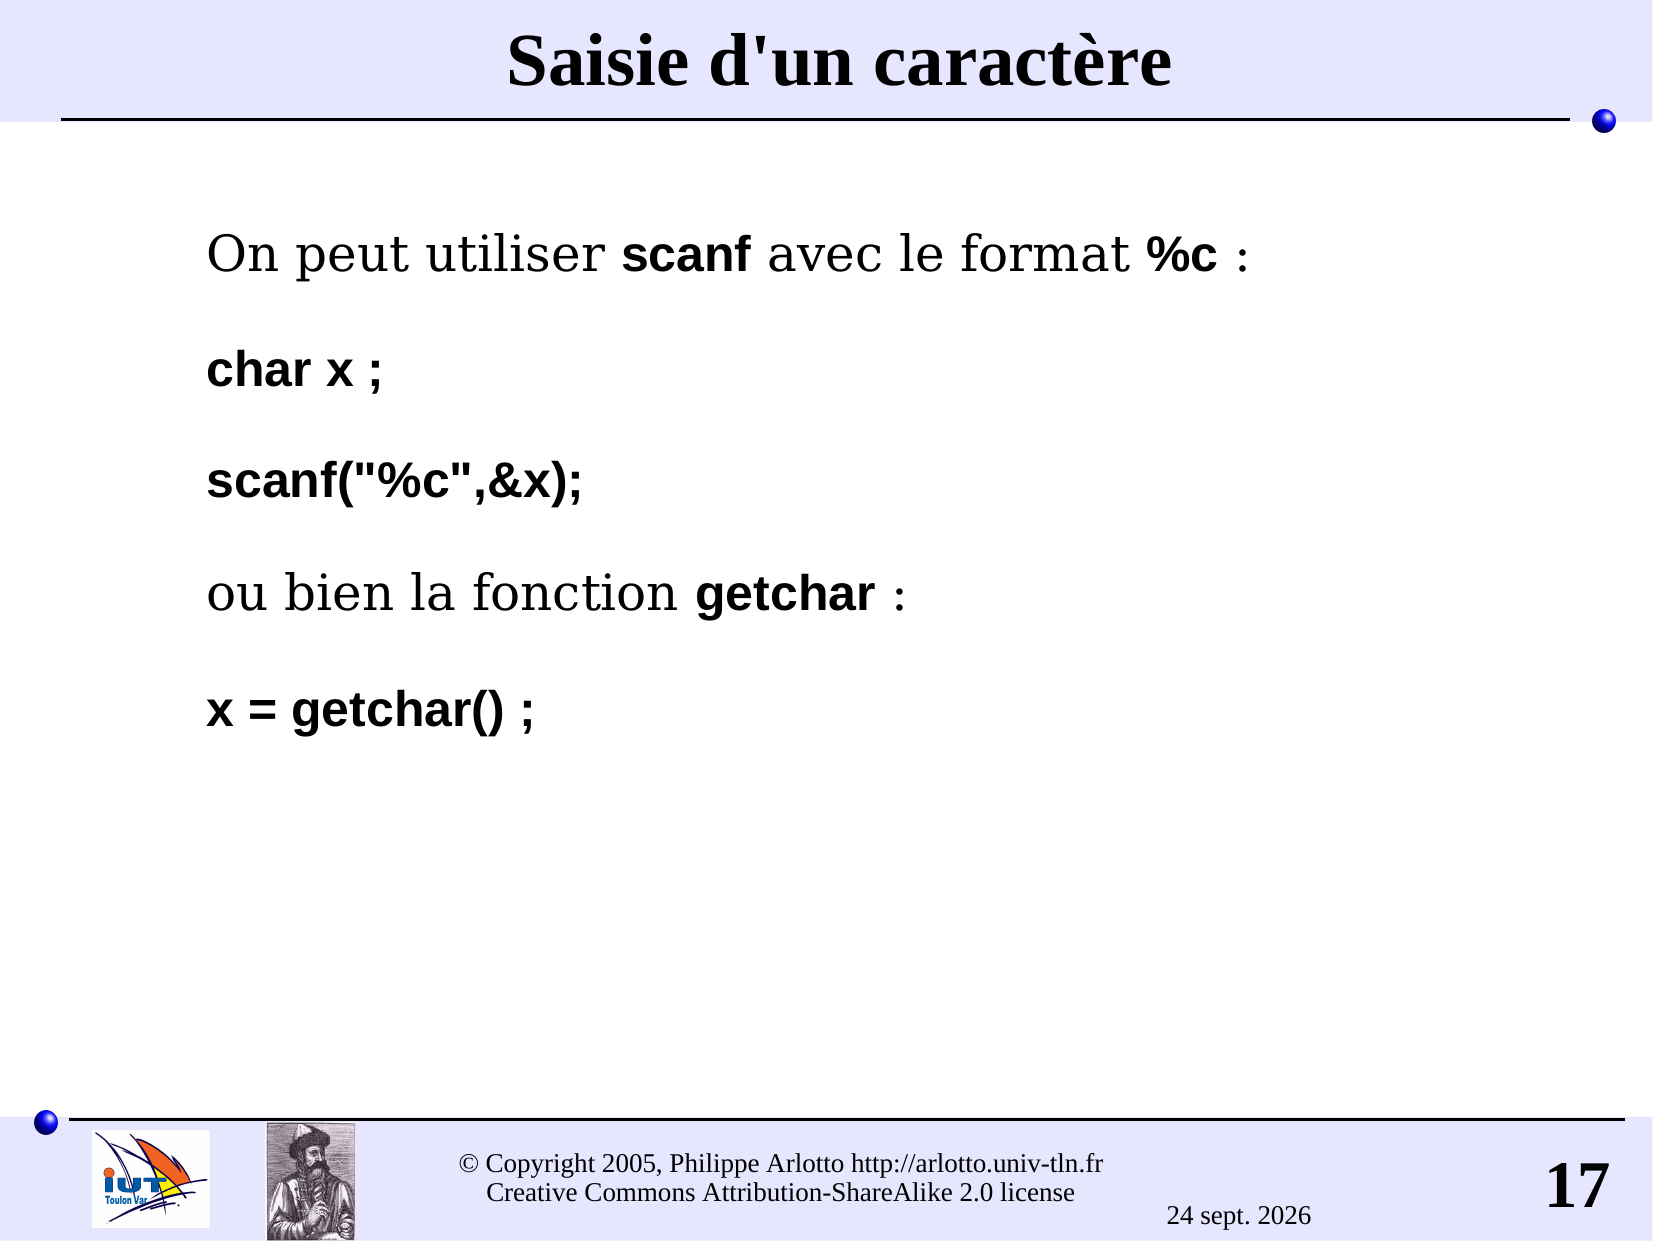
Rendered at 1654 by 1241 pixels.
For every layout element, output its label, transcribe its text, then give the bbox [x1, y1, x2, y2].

title Saisie d'un caractère [95, 14, 1585, 107]
text_box On peut utiliser scanf avec le format %c : char x ; scanf("%c",&x); ou bien la fonction getchar : x = getchar() ; [206, 224, 1251, 975]
picture [265, 1122, 355, 1241]
